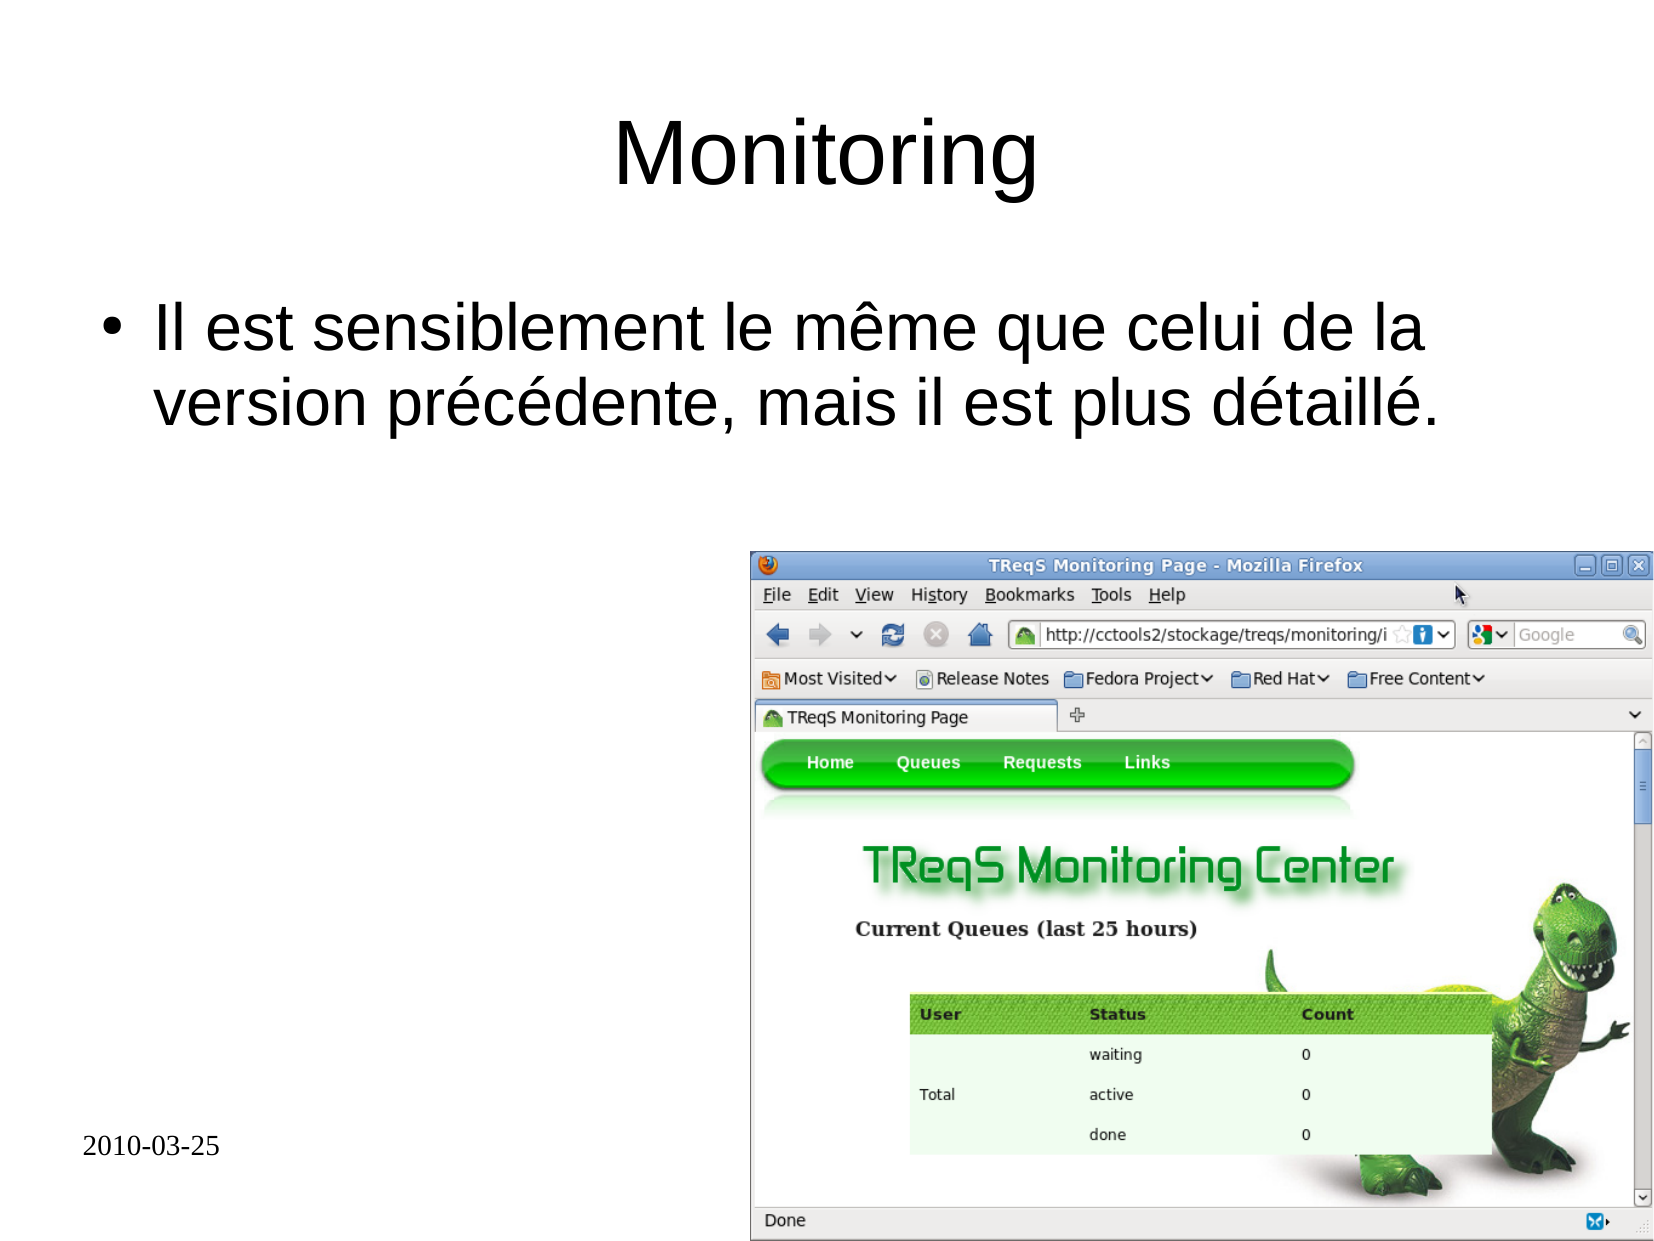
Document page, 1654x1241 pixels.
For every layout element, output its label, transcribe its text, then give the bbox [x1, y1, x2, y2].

title Monitoring [82, 56, 1571, 250]
list Il est sensiblement le même que celui de la version précédente, mais il est plus détaillé. [82, 290, 1571, 1094]
picture [750, 551, 1654, 1241]
